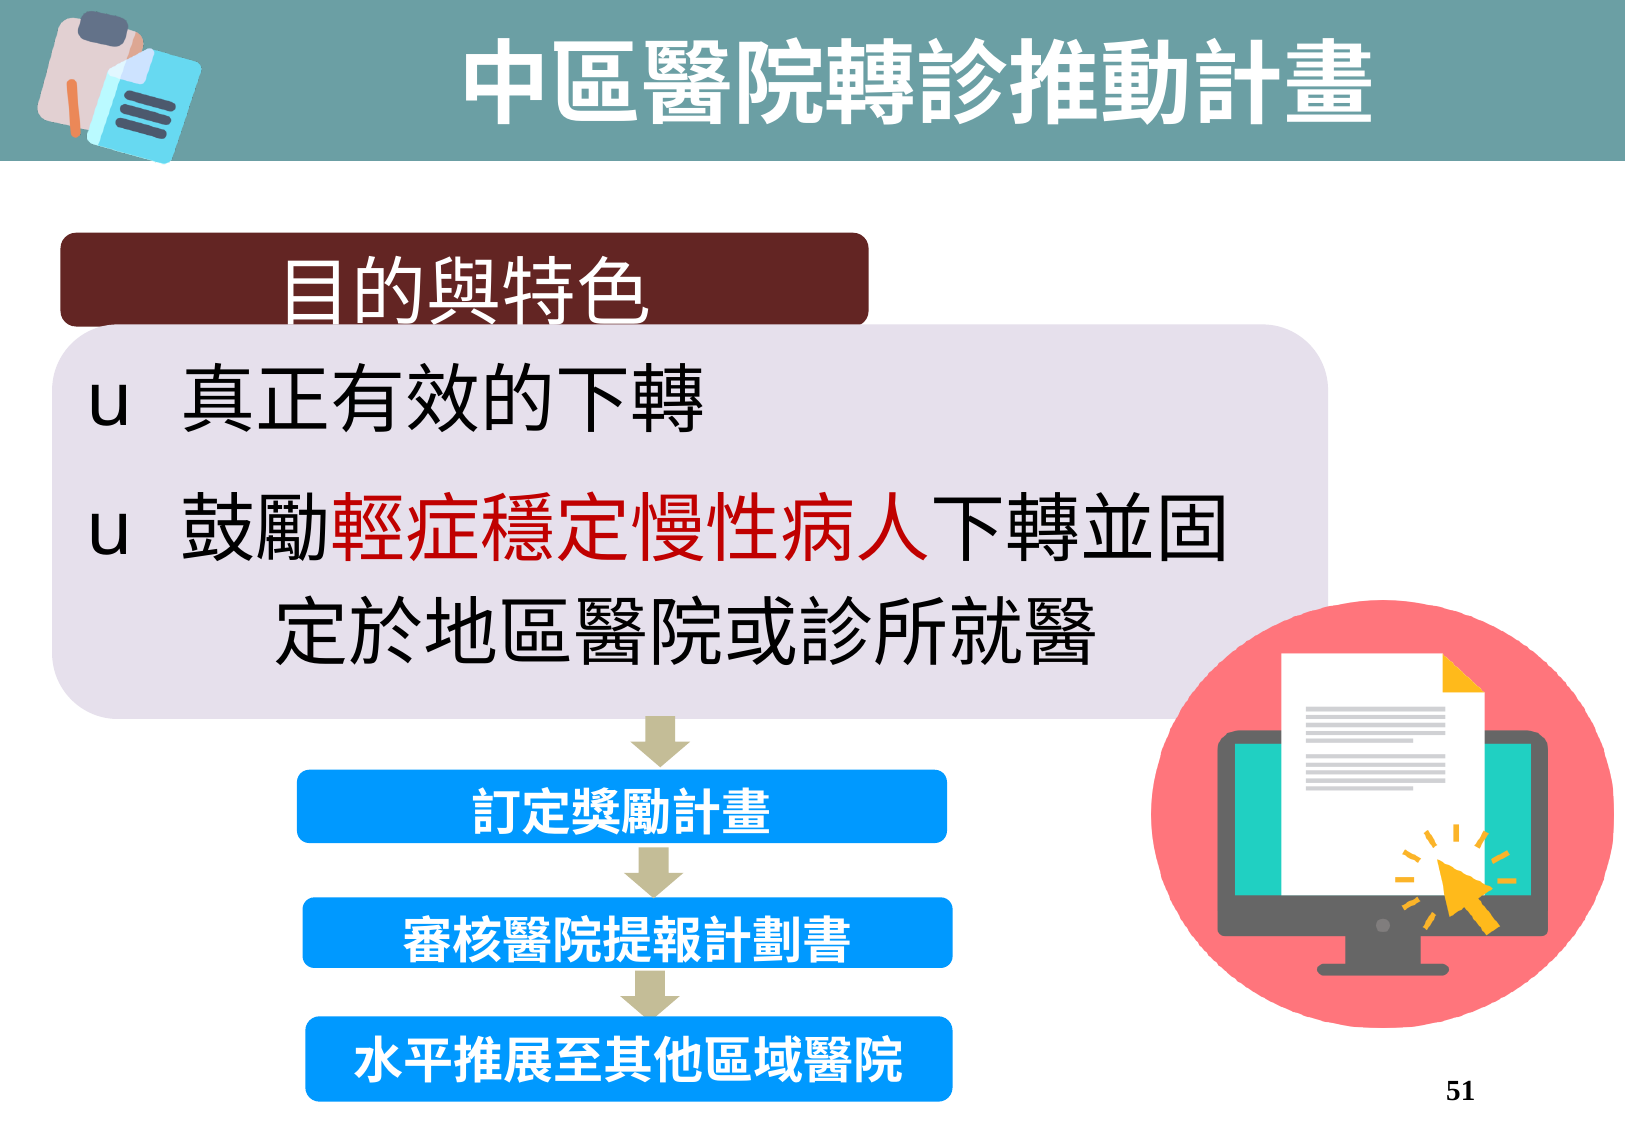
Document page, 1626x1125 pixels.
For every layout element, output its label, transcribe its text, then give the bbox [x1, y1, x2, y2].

text_box 水平推展至其他區域醫院 [305, 1016, 953, 1102]
text_box [630, 716, 691, 768]
text_box <編號> [1431, 1058, 1593, 1118]
text_box 目的與特色 [293, 319, 333, 324]
text_box [623, 847, 684, 899]
text_box 目的與特色 [293, 284, 333, 296]
picture [0, 0, 1625, 173]
text_box 審核醫院提報計劃書 [302, 897, 953, 968]
text_box 目的與特色 [60, 232, 869, 327]
text_box 訂定獎勵計畫 [296, 769, 948, 844]
text_box 中區醫院轉診推動計畫 [209, 17, 1625, 142]
text_box 目的與特色 [293, 302, 333, 314]
text_box [620, 970, 680, 1016]
picture [1151, 600, 1614, 1028]
text_box 目的與特色 [617, 282, 635, 295]
text_box 目的與特色 [593, 268, 620, 277]
text_box 目的與特色 [594, 282, 612, 295]
text_box 真正有效的下轉 鼓勵輕症穩定慢性病人下轉並固定於地區醫院或診所就醫 [52, 324, 1329, 719]
text_box 目的與特色 [293, 266, 333, 278]
